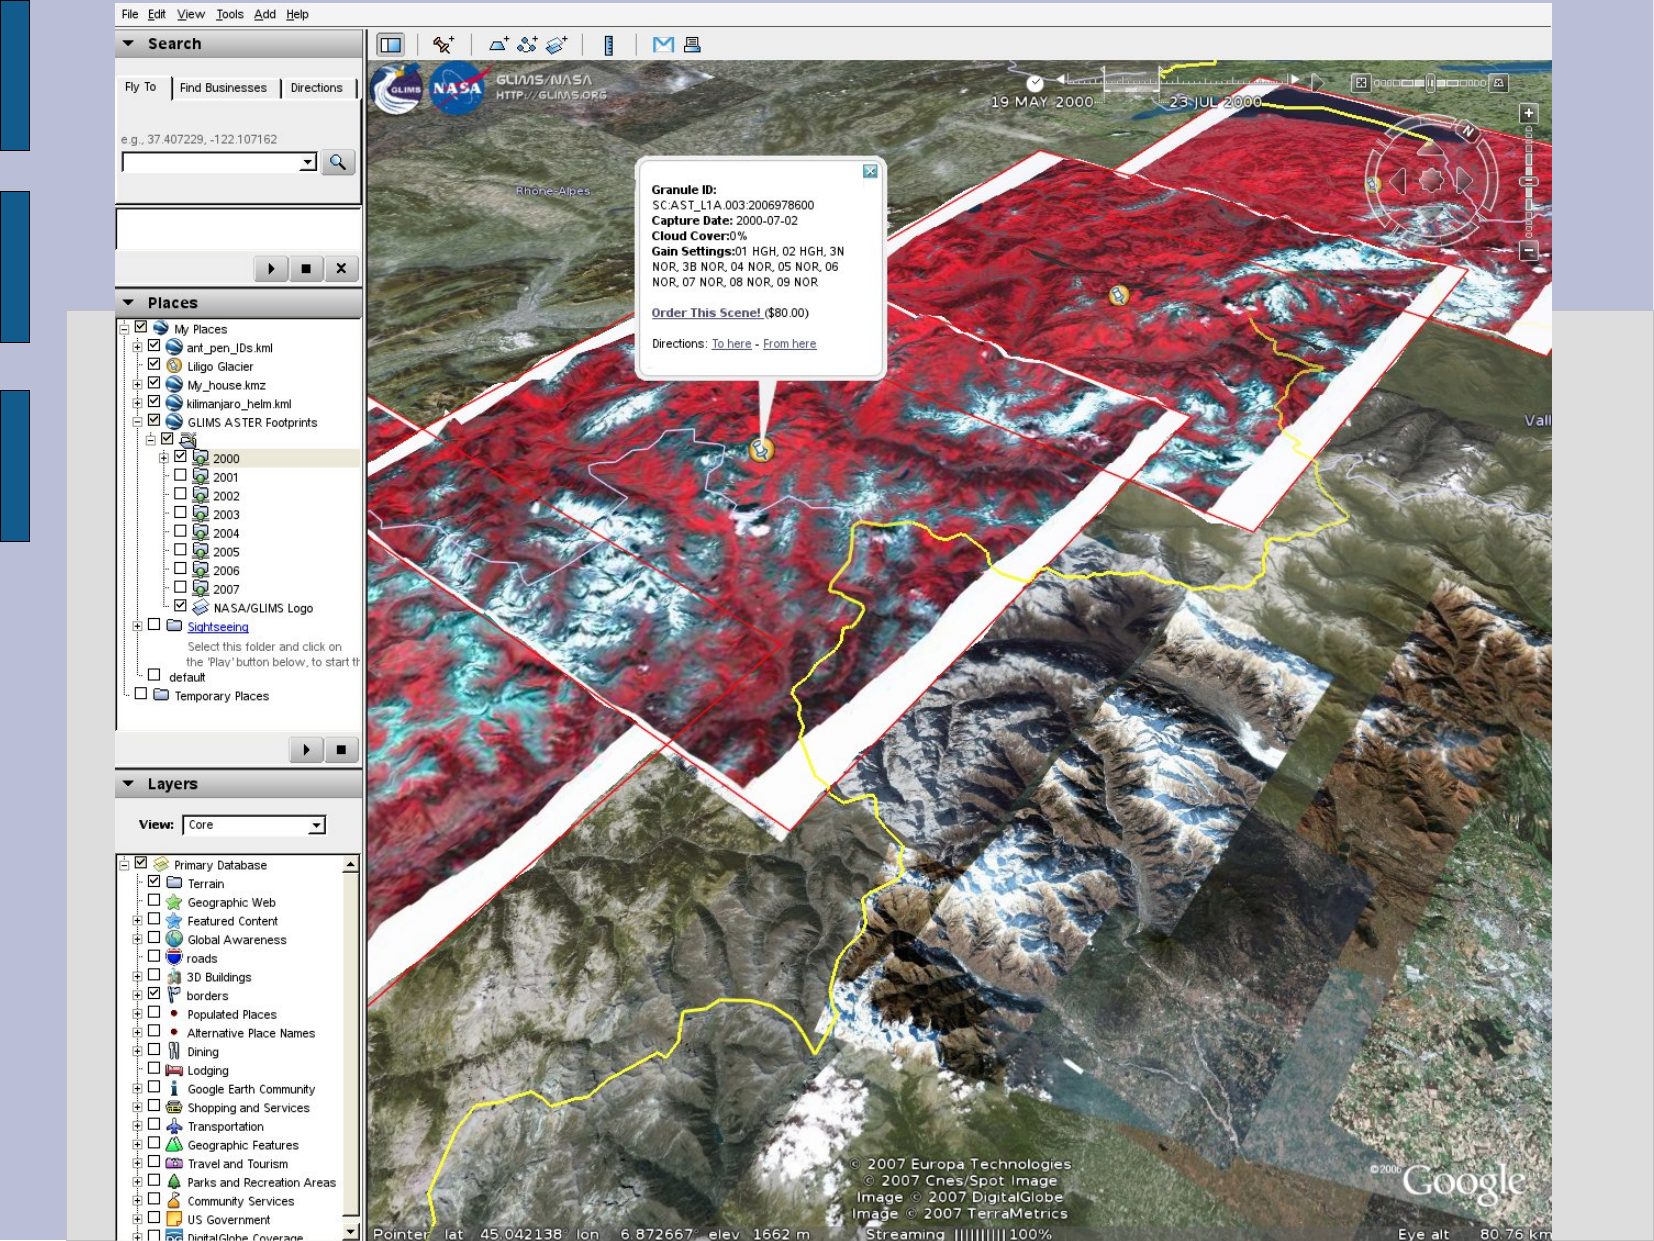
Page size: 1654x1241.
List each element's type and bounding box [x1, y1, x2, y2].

picture [115, 3, 1552, 1241]
